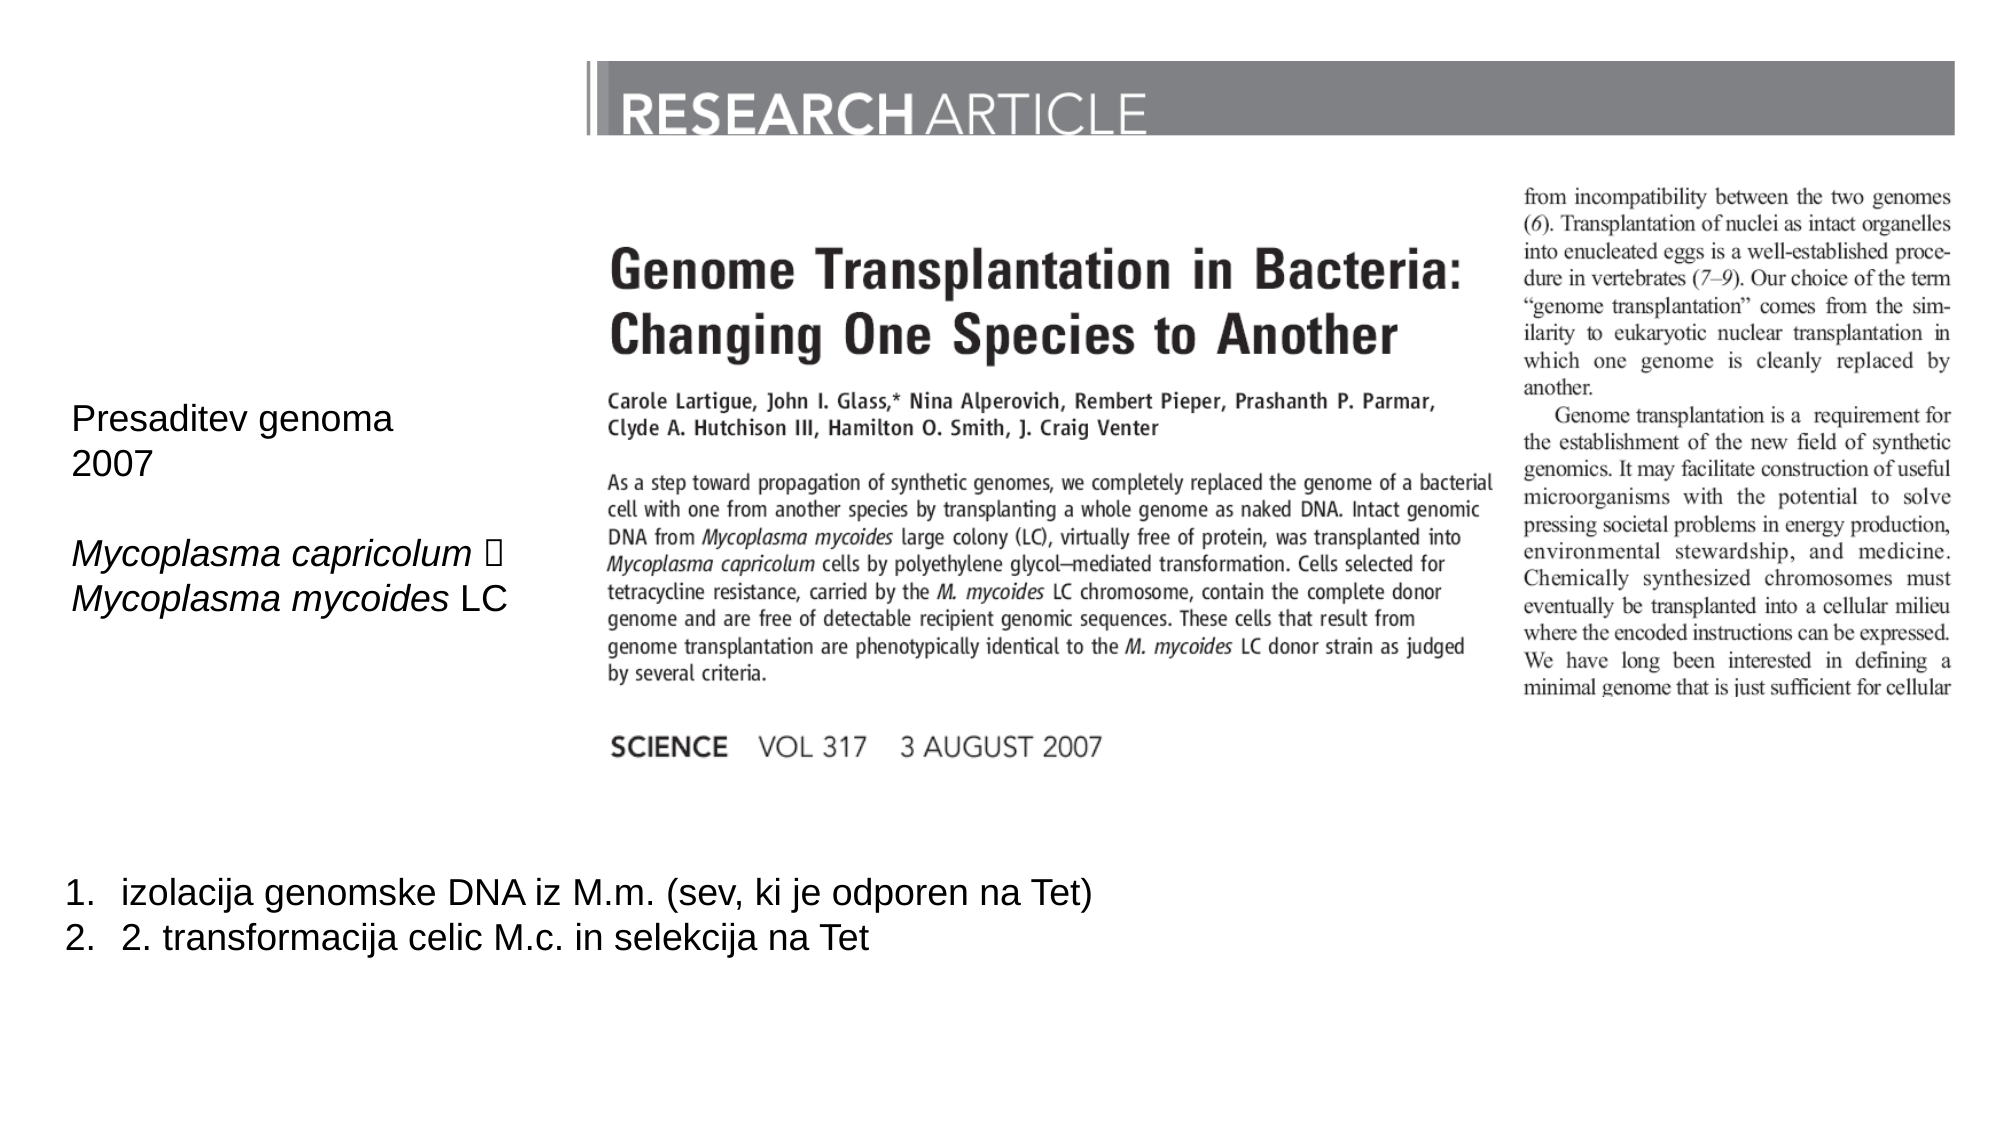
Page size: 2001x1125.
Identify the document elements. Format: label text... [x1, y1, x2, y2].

text_box izolacija genomske DNA iz M.m. (sev, ki je odporen na Tet) 2. transformacija celic M.c. in selekcija na Tet [49, 860, 1109, 966]
text_box Presaditev genoma 2007 Mycoplasma capricolum  Mycoplasma mycoides LC [56, 386, 531, 627]
picture [601, 724, 1110, 765]
picture [580, 61, 1963, 697]
